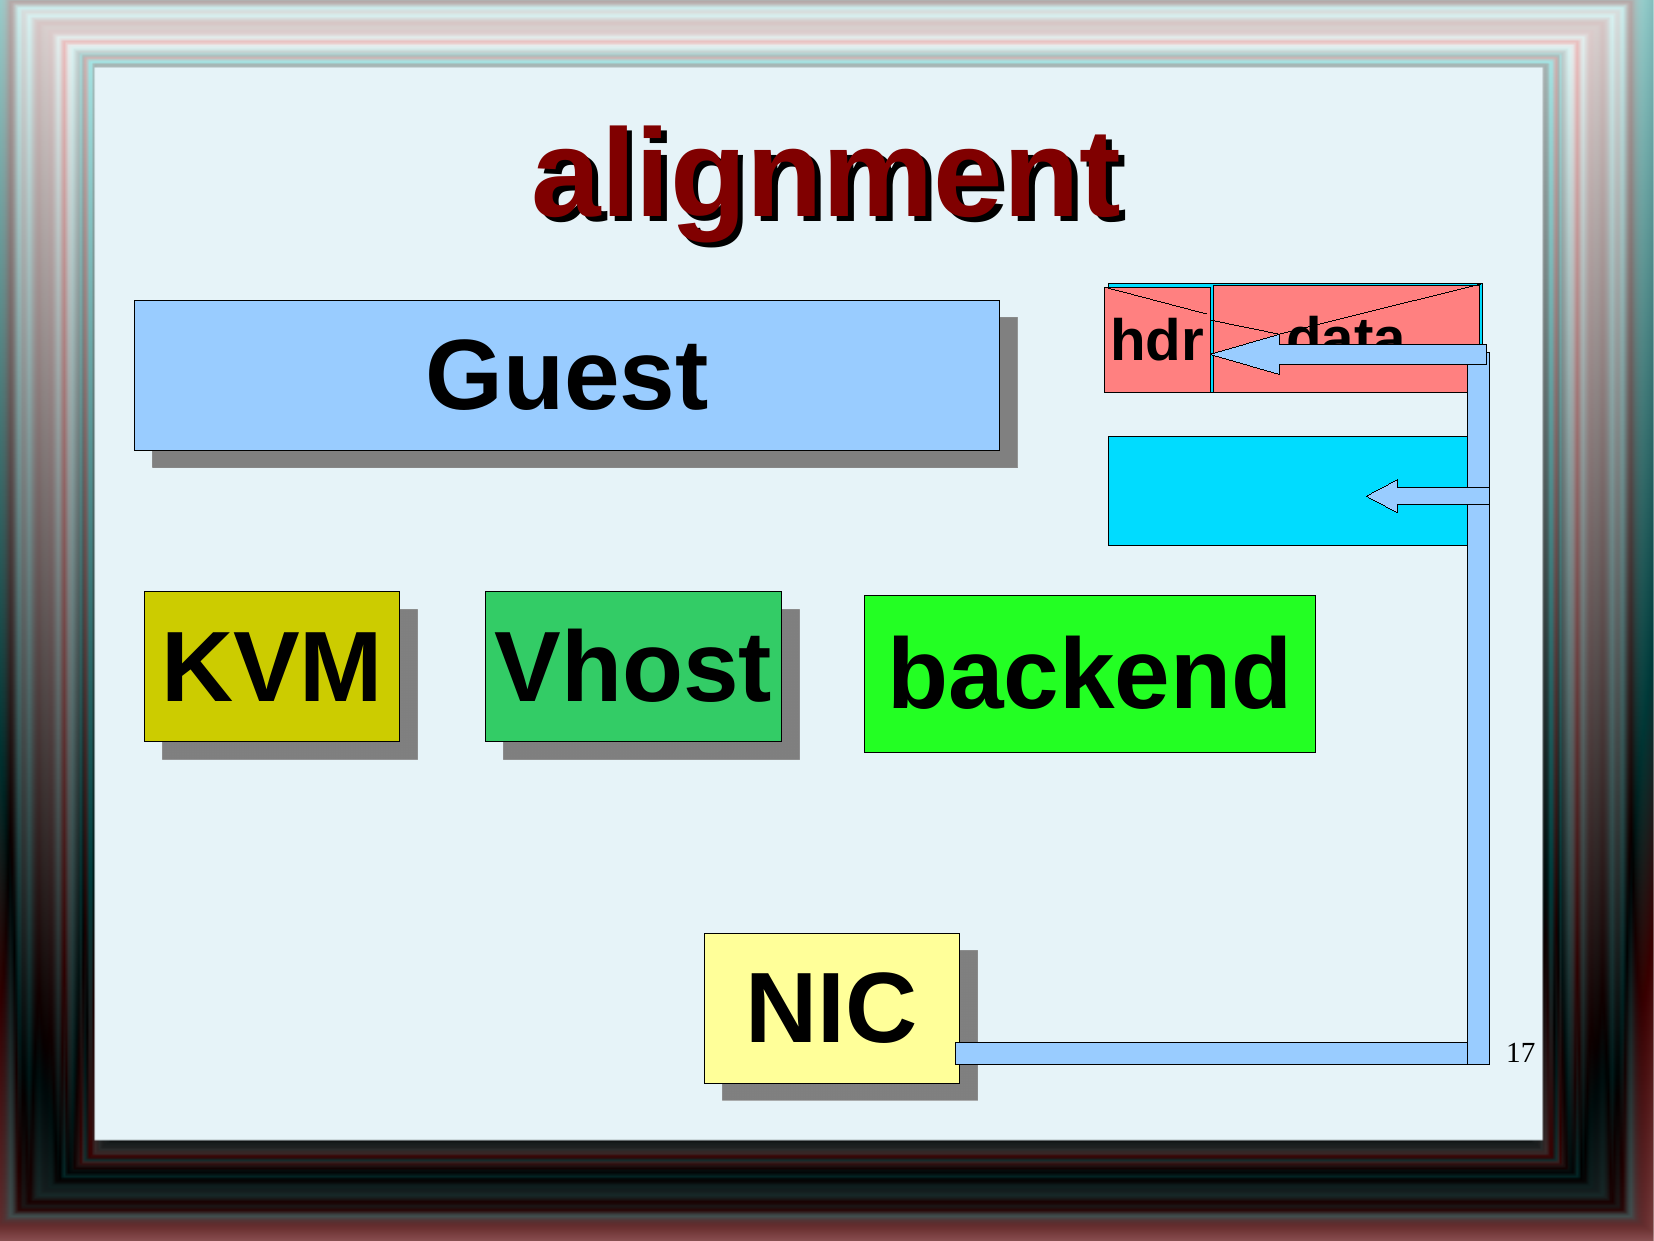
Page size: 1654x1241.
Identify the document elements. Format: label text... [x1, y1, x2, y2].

text_box data [1213, 356, 1467, 393]
picture [0, 0, 1654, 1241]
text_box backend [864, 595, 1316, 753]
text_box data [1297, 332, 1310, 344]
text_box data [1213, 285, 1480, 353]
text_box NIC [704, 933, 960, 1084]
text_box Vhost [485, 591, 782, 742]
text_box Guest [134, 300, 1000, 451]
title alignment [118, 102, 1536, 243]
text_box [955, 283, 1490, 1065]
text_box KVM [144, 591, 400, 742]
text_box hdr [1104, 287, 1211, 393]
